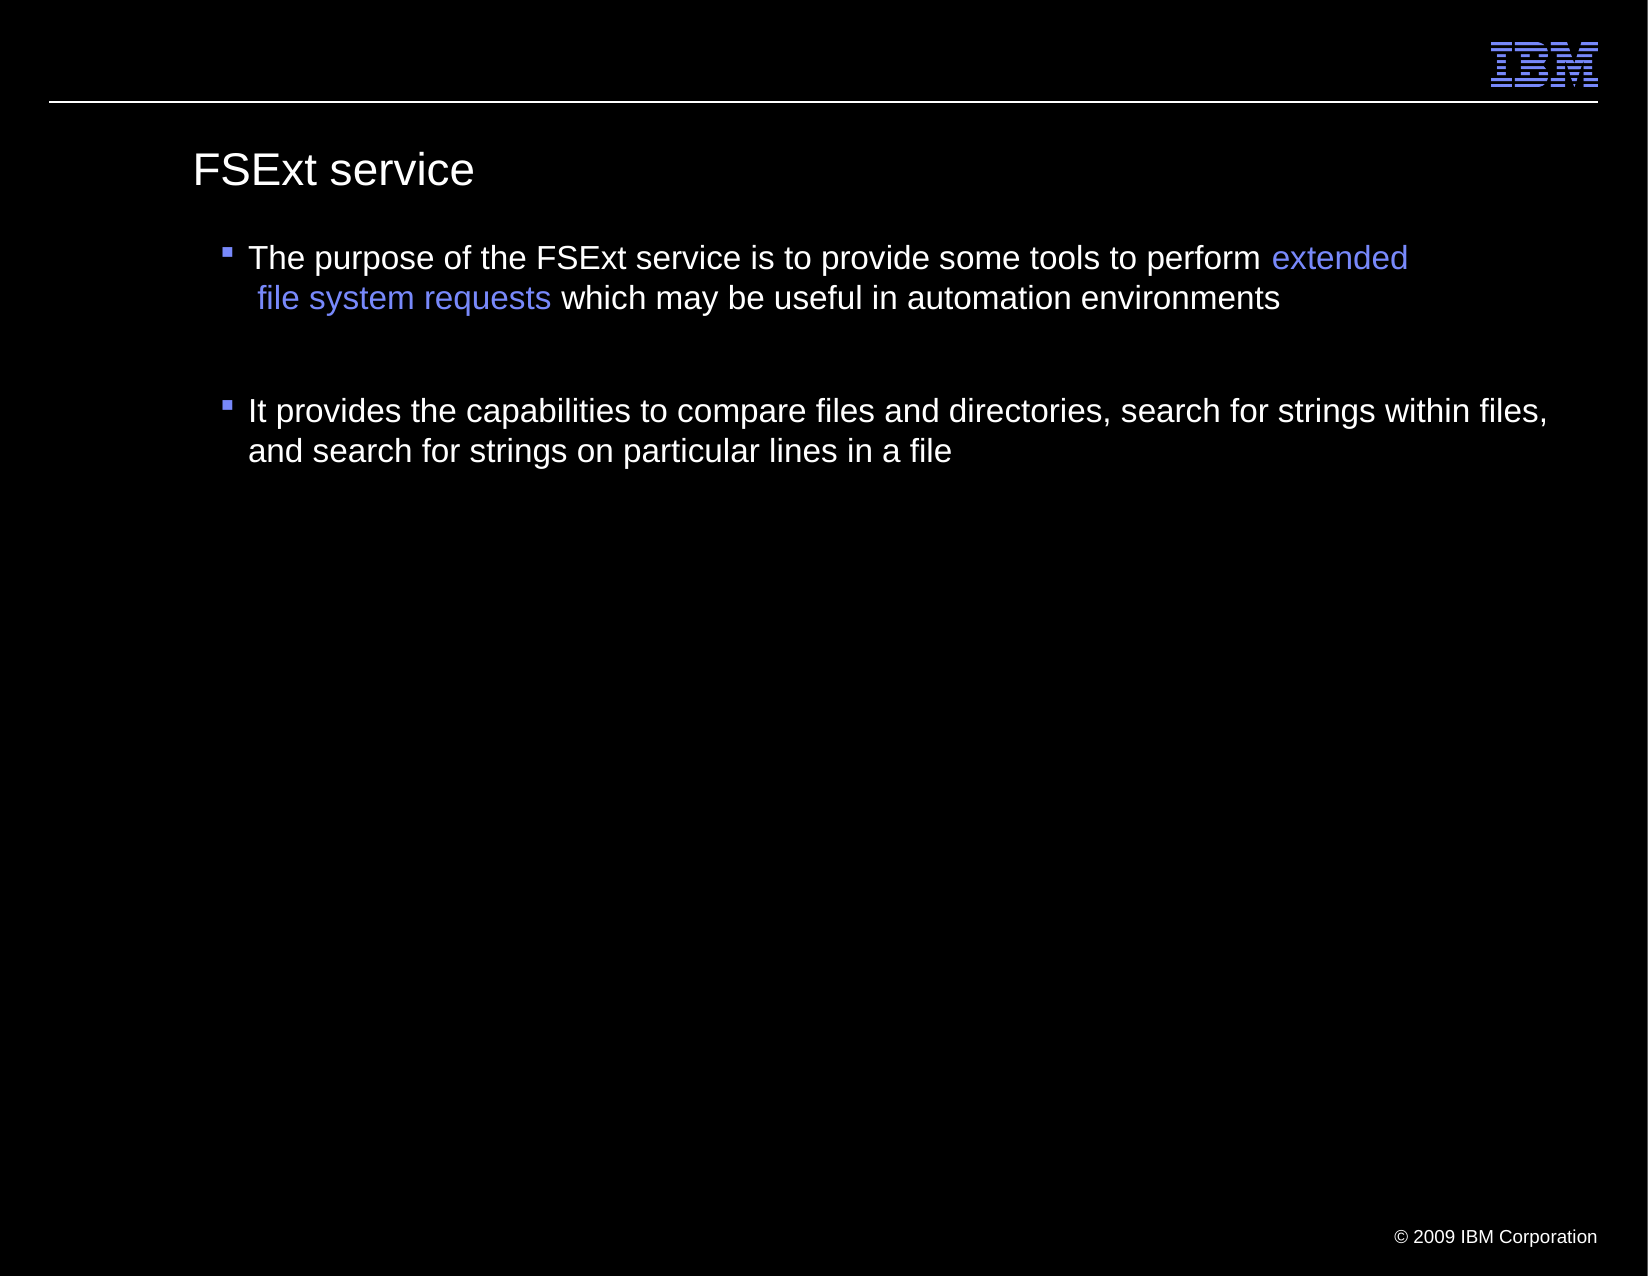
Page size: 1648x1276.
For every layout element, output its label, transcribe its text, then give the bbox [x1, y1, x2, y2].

picture [1491, 42, 1598, 87]
text_box The purpose of the FSExt service is to provide some tools to perform extended file system requests which may be useful in automation environments It provides the capabilities to compare files and directories, search for strings within files, and search for strings on particular lines in a file [219, 236, 1570, 470]
title FSExt service [175, 137, 1648, 231]
